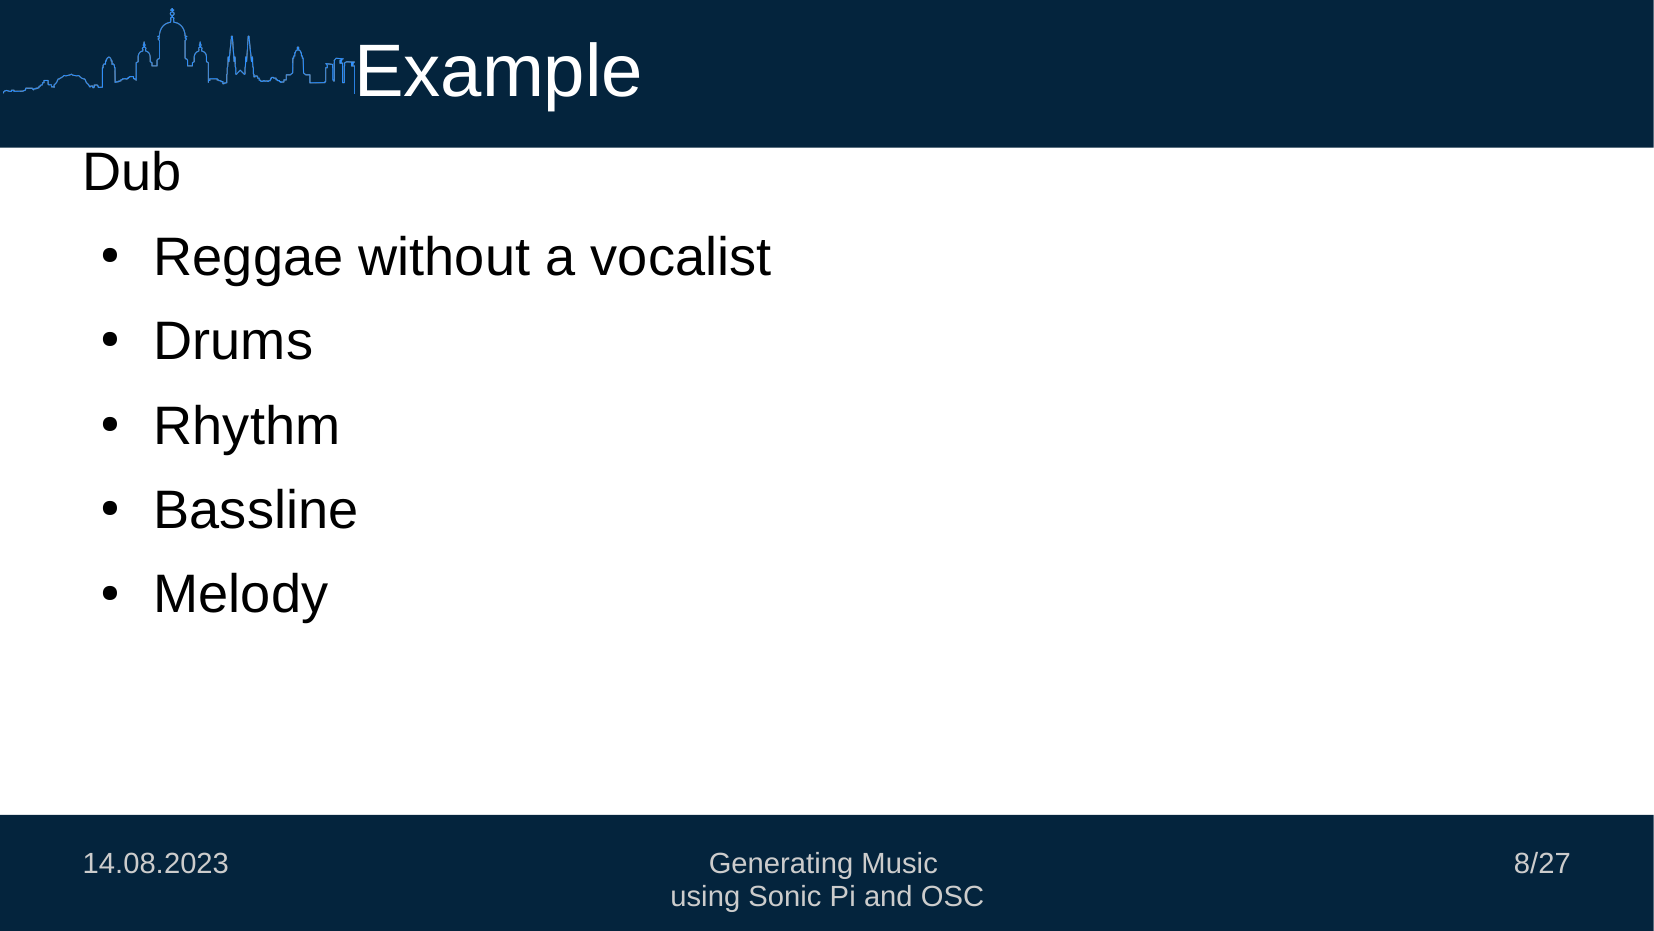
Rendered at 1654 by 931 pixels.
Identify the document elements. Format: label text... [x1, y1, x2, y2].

picture [3, 8, 354, 94]
list Dub Reggae without a vocalist Drums Rhythm Bassline Melody [82, 141, 809, 815]
title Example [354, 5, 1654, 136]
